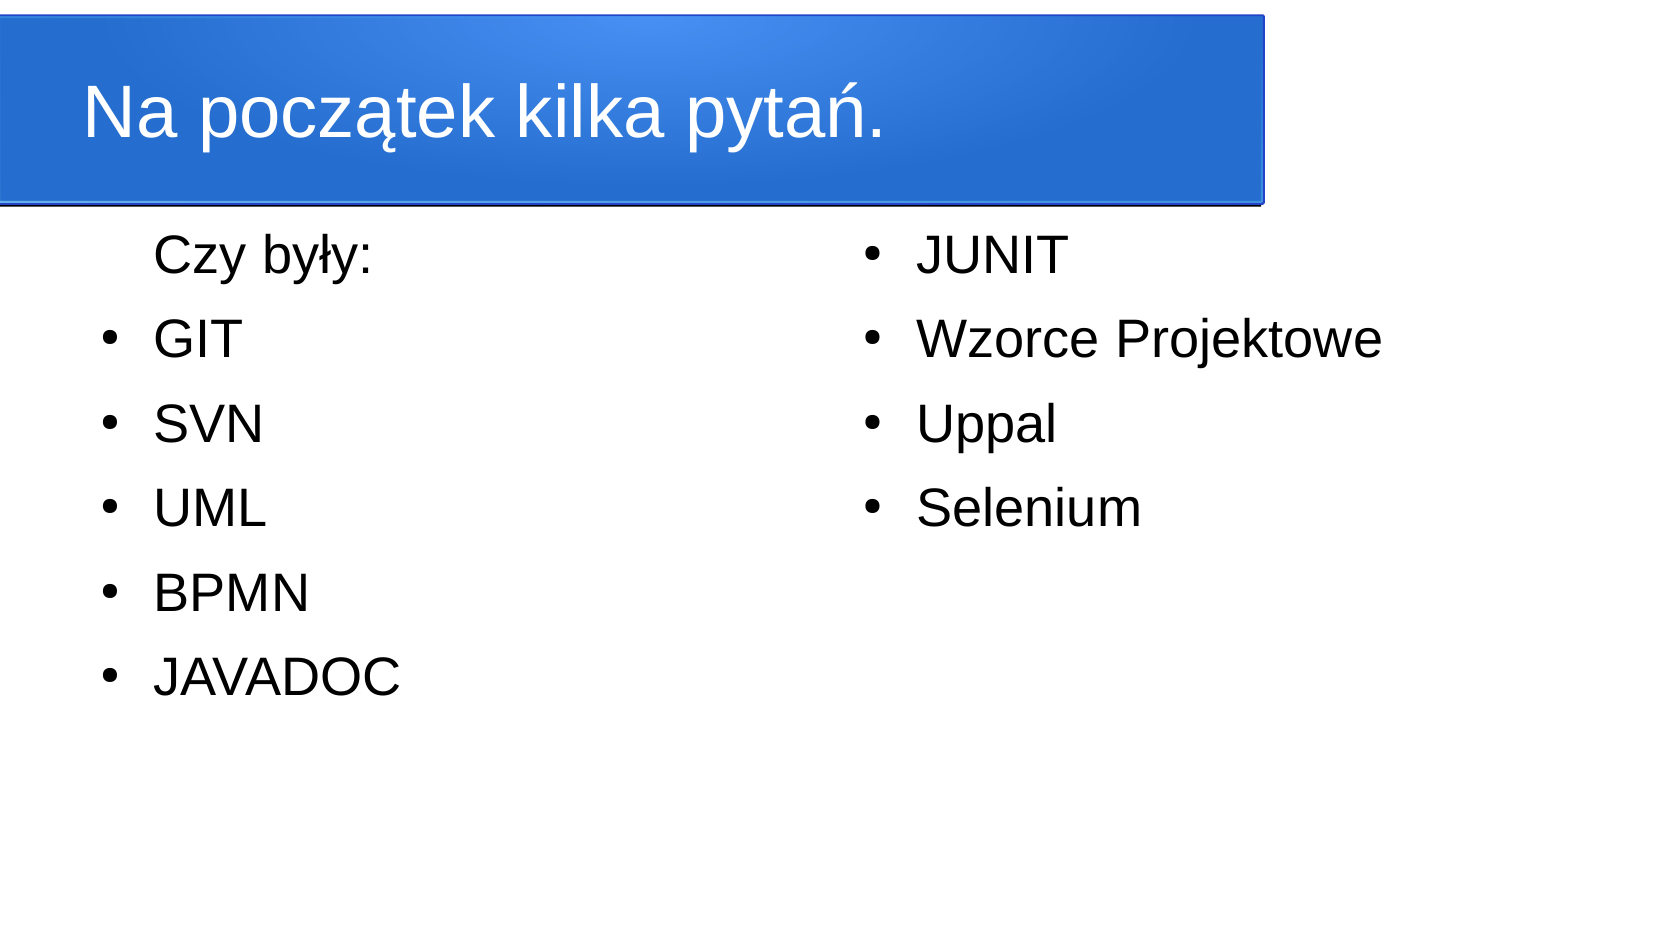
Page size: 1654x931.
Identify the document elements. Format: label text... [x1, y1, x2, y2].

list Czy były: GIT SVN UML BPMN JAVADOC [82, 224, 809, 764]
title Na początek kilka pytań. [82, 35, 1235, 189]
list JUNIT Wzorce Projektowe Uppal Selenium [845, 224, 1572, 764]
